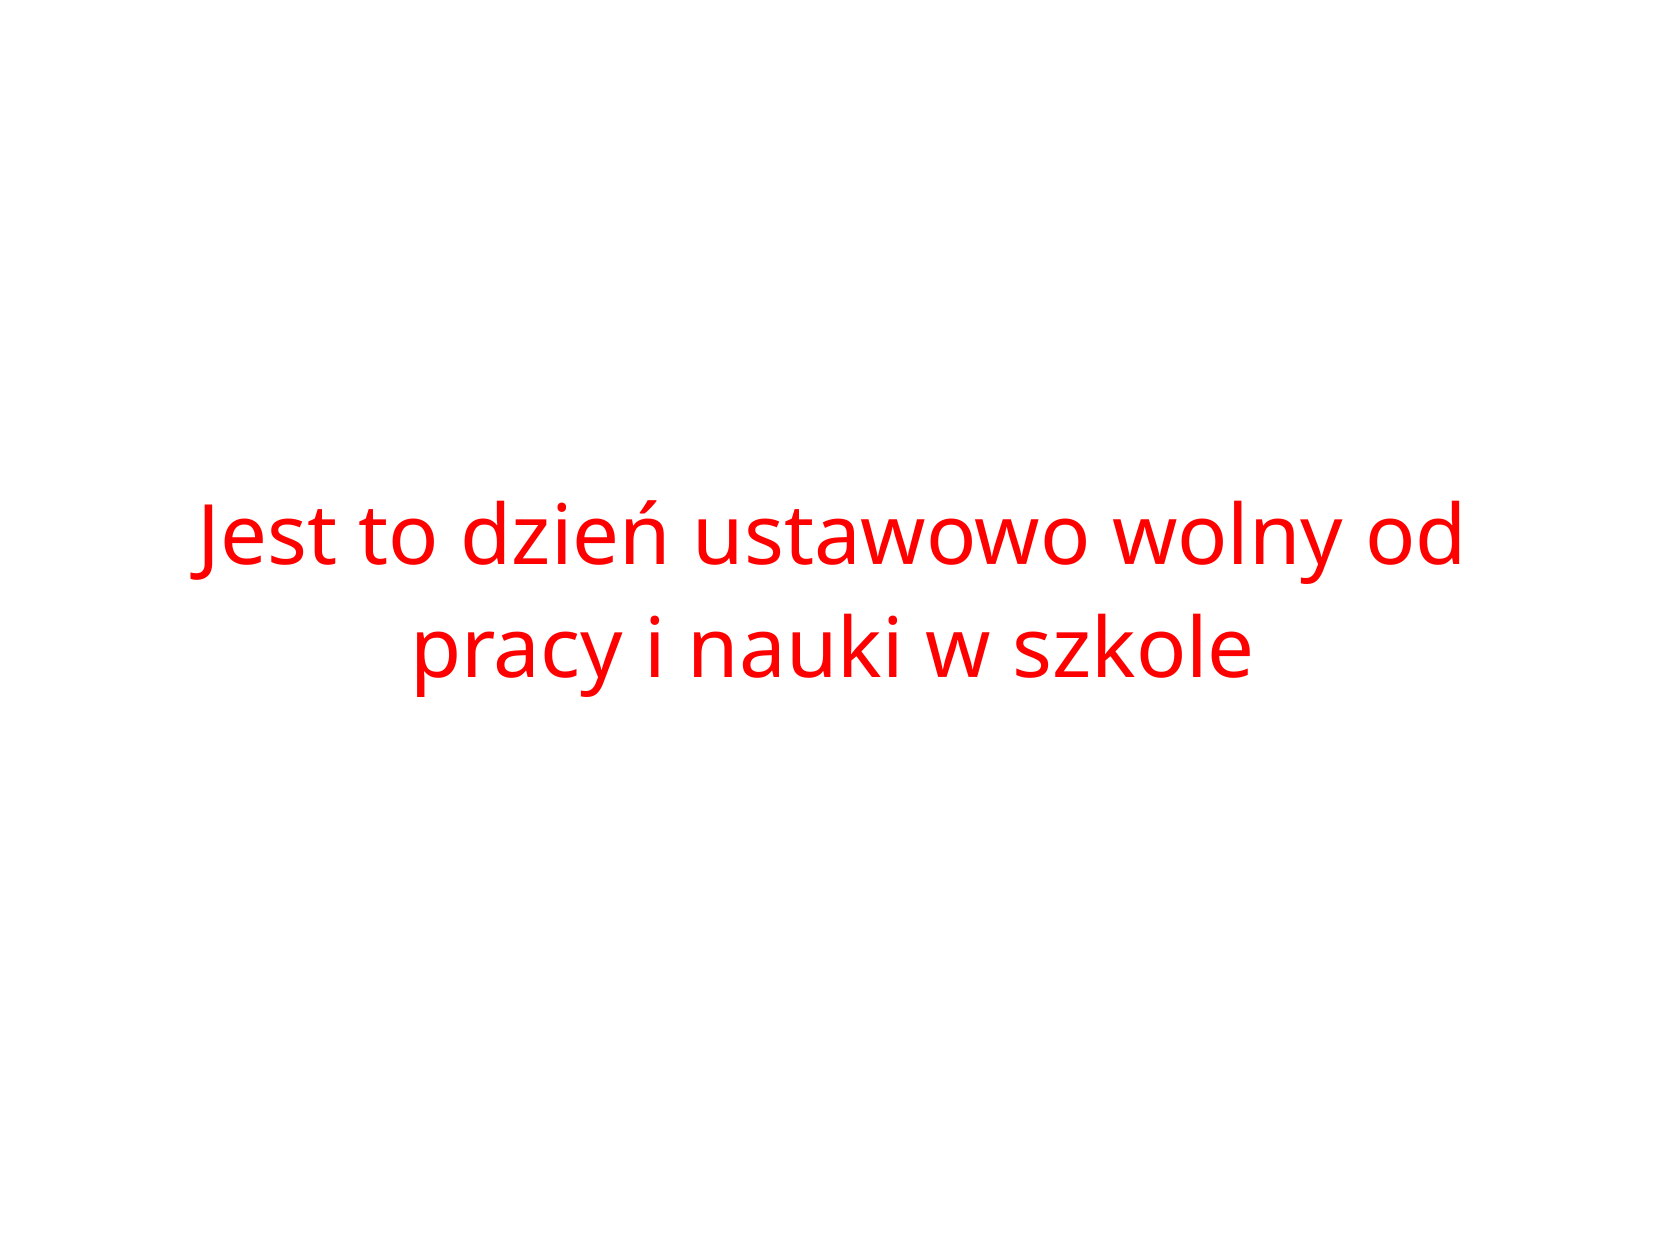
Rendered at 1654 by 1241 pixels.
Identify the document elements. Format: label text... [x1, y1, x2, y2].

subtitle Jest to dzień ustawowo wolny od pracy i nauki w szkole [88, 59, 1577, 1119]
